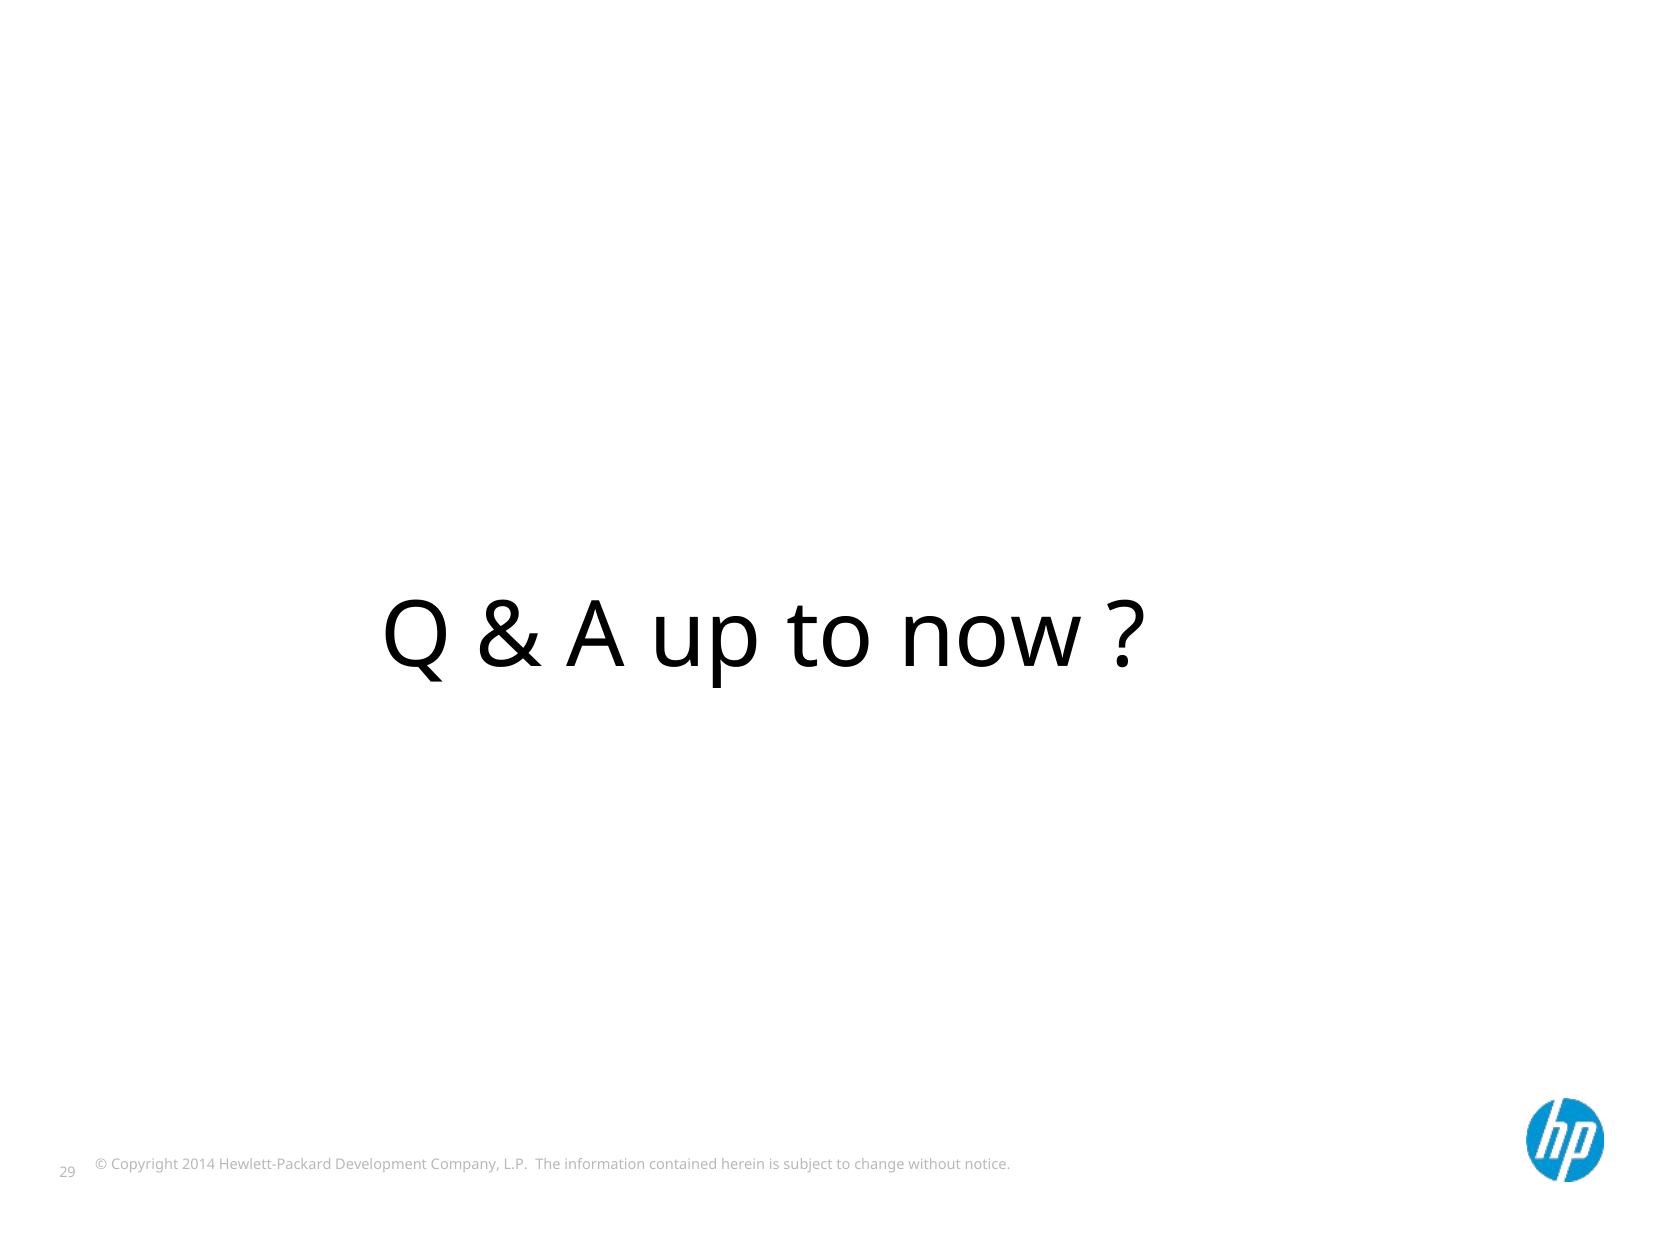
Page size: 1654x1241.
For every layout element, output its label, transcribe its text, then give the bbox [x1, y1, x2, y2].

picture [1526, 1098, 1568, 1159]
picture [1568, 1098, 1604, 1132]
picture [1573, 1148, 1604, 1182]
picture [1526, 1122, 1597, 1182]
text_box Q & A up to now ? [380, 568, 1032, 675]
